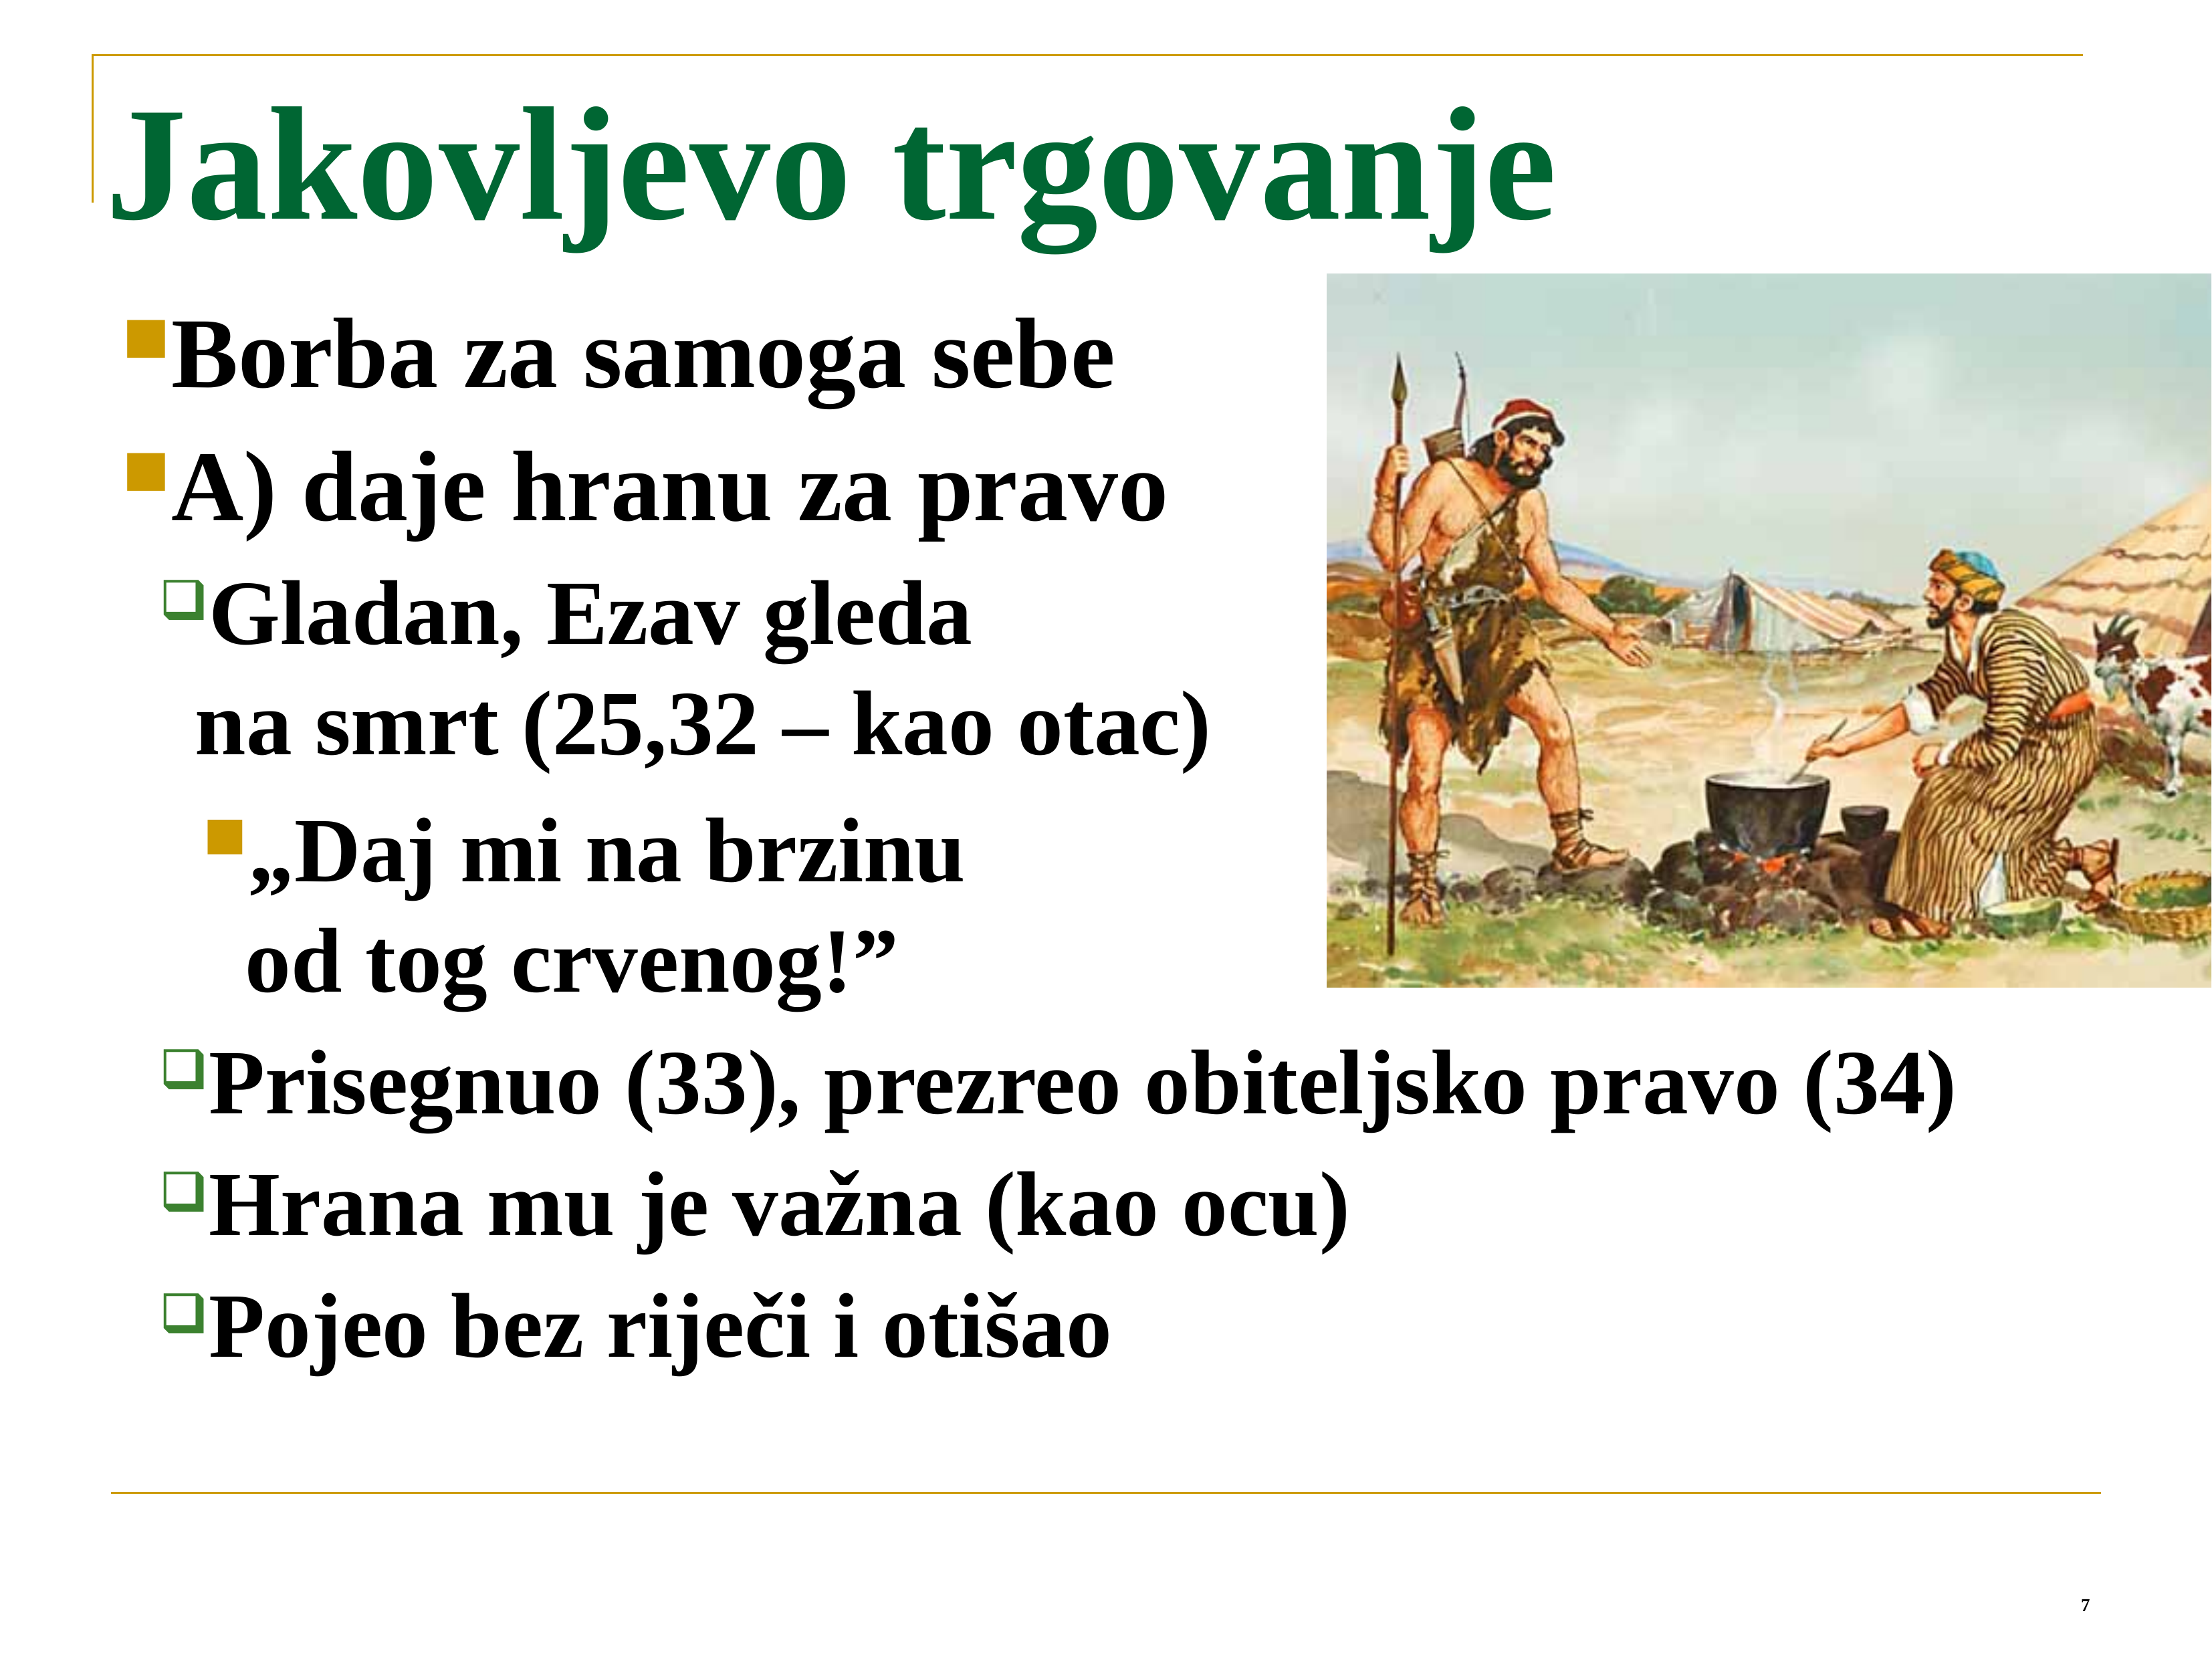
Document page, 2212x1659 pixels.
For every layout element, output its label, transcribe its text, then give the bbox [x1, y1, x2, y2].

picture [1327, 273, 2212, 988]
title Jakovljevo trgovanje [94, 51, 2086, 327]
list Borba za samoga sebe A) daje hranu za pravo Gladan, Ezav gleda na smrt (25,32 – kao otac) „Daj mi na brzinu od tog crvenog!” Prisegnuo (33), prezreo obiteljsko pravo (34) Hrana mu je važna (kao ocu) Pojeo bez riječi i otišao [110, 282, 2102, 1491]
